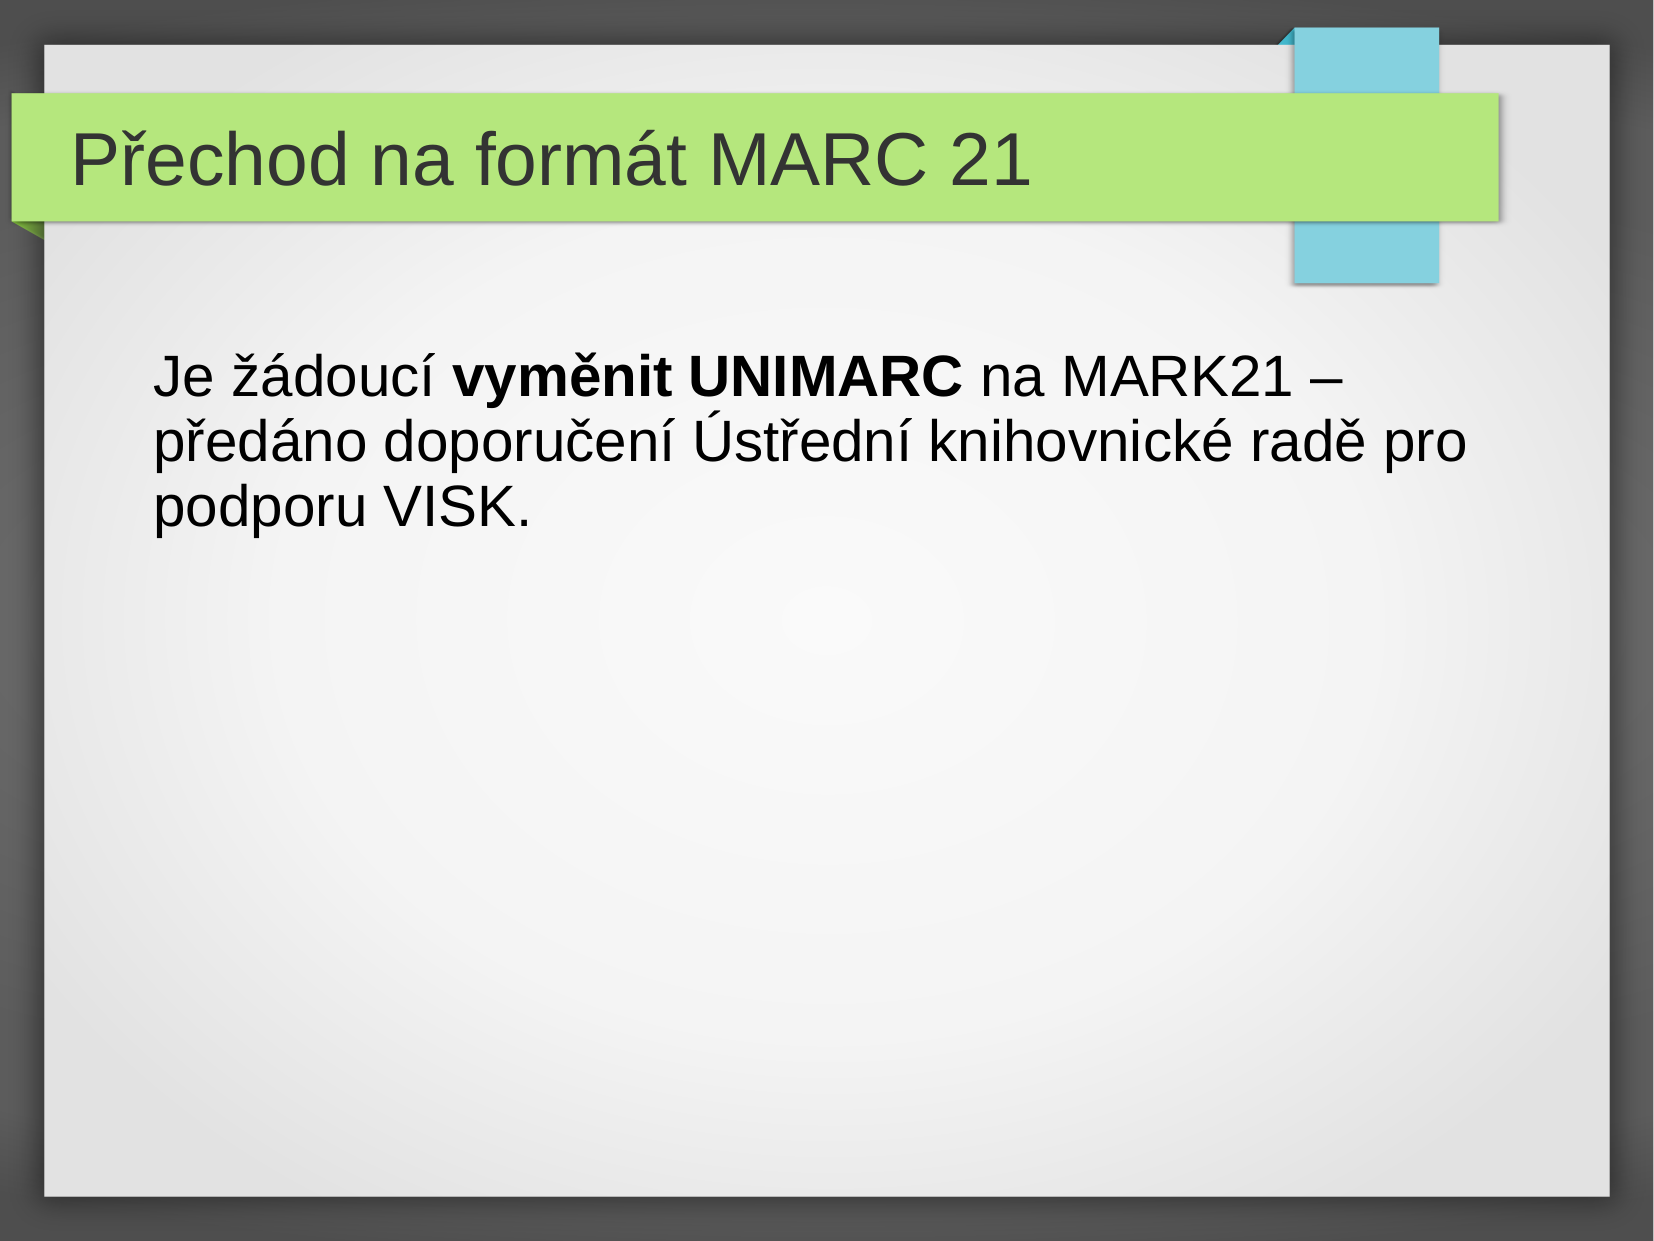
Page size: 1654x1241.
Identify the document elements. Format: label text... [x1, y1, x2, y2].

picture [0, 0, 1654, 1241]
list Je žádoucí vyměnit UNIMARC na MARK21 – předáno doporučení Ústřední knihovnické radě pro podporu VISK. [82, 343, 1560, 1146]
title Přechod na formát MARC 21 [70, 106, 1229, 213]
